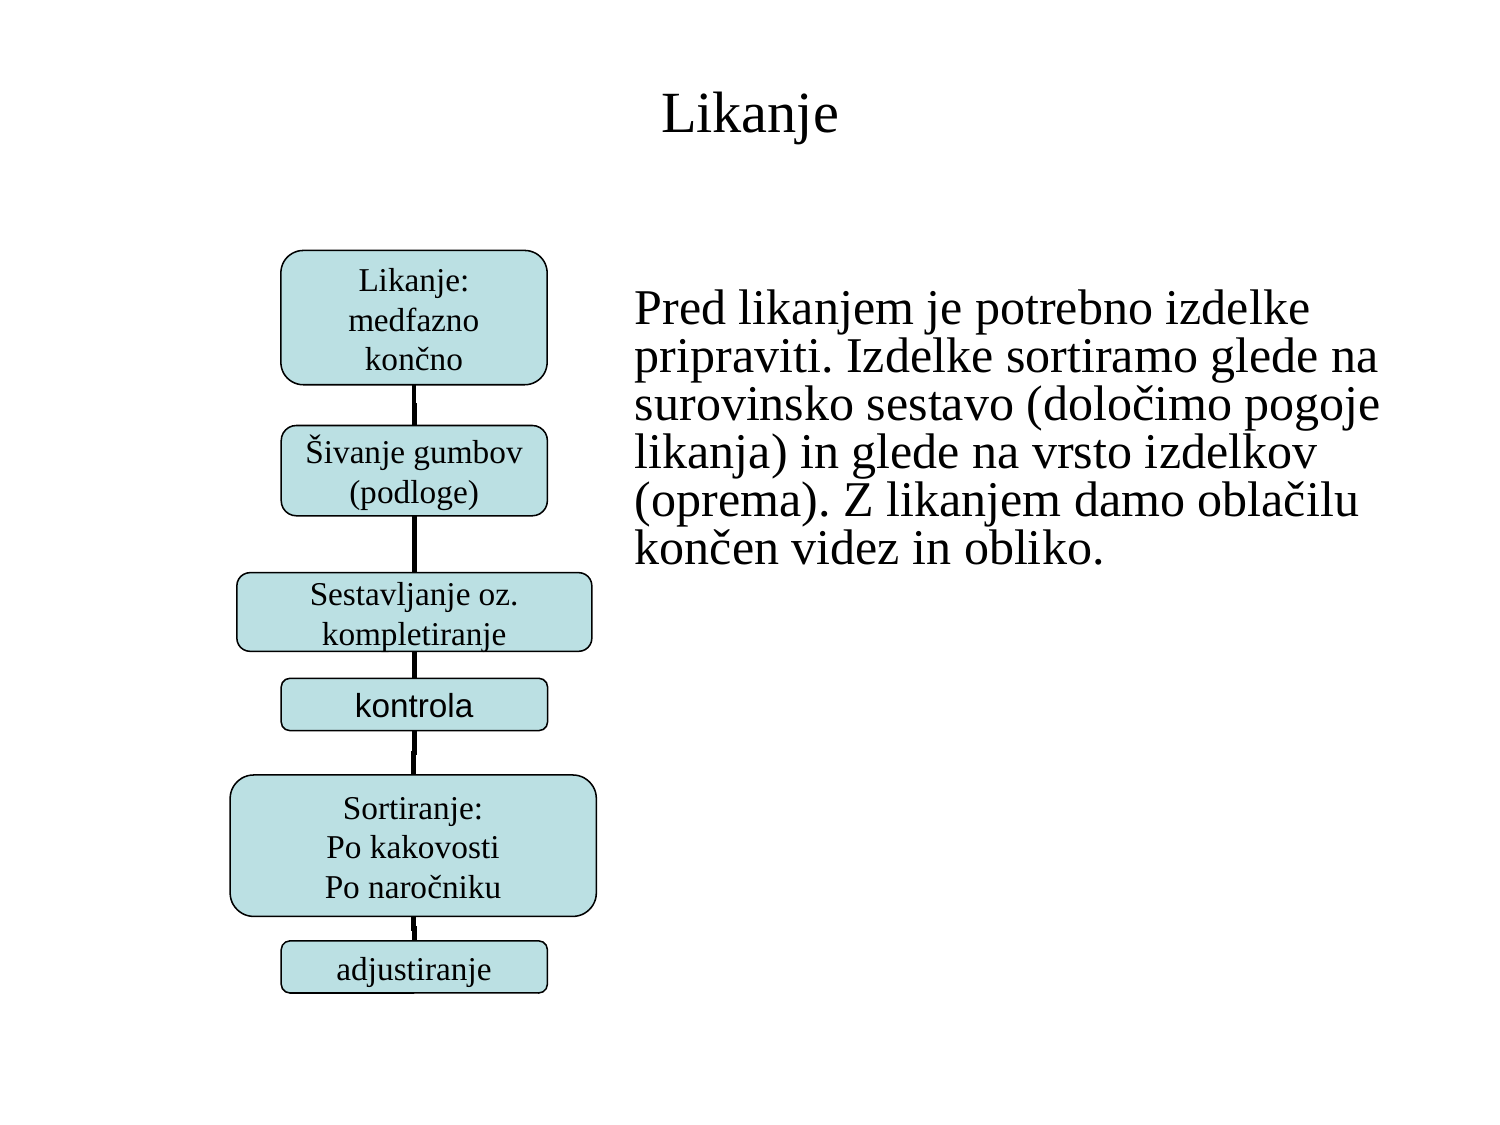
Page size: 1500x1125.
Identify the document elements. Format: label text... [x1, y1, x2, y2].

text_box Sortiranje: Po kakovosti Po naročniku [230, 774, 597, 917]
text_box Šivanje gumbov (podloge) [281, 425, 548, 516]
text_box Pred likanjem je potrebno izdelke pripraviti. Izdelke sortiramo glede na surovinsko sestavo (določimo pogoje likanja) in glede na vrsto izdelkov (oprema). Z likanjem damo oblačilu končen videz in obliko. [620, 278, 1401, 582]
text_box kontrola [281, 678, 548, 731]
text_box Likanje: medfazno končno [280, 250, 548, 385]
title Likanje [75, 45, 1426, 173]
text_box adjustiranje [281, 940, 548, 994]
text_box Sestavljanje oz. kompletiranje [236, 572, 592, 652]
